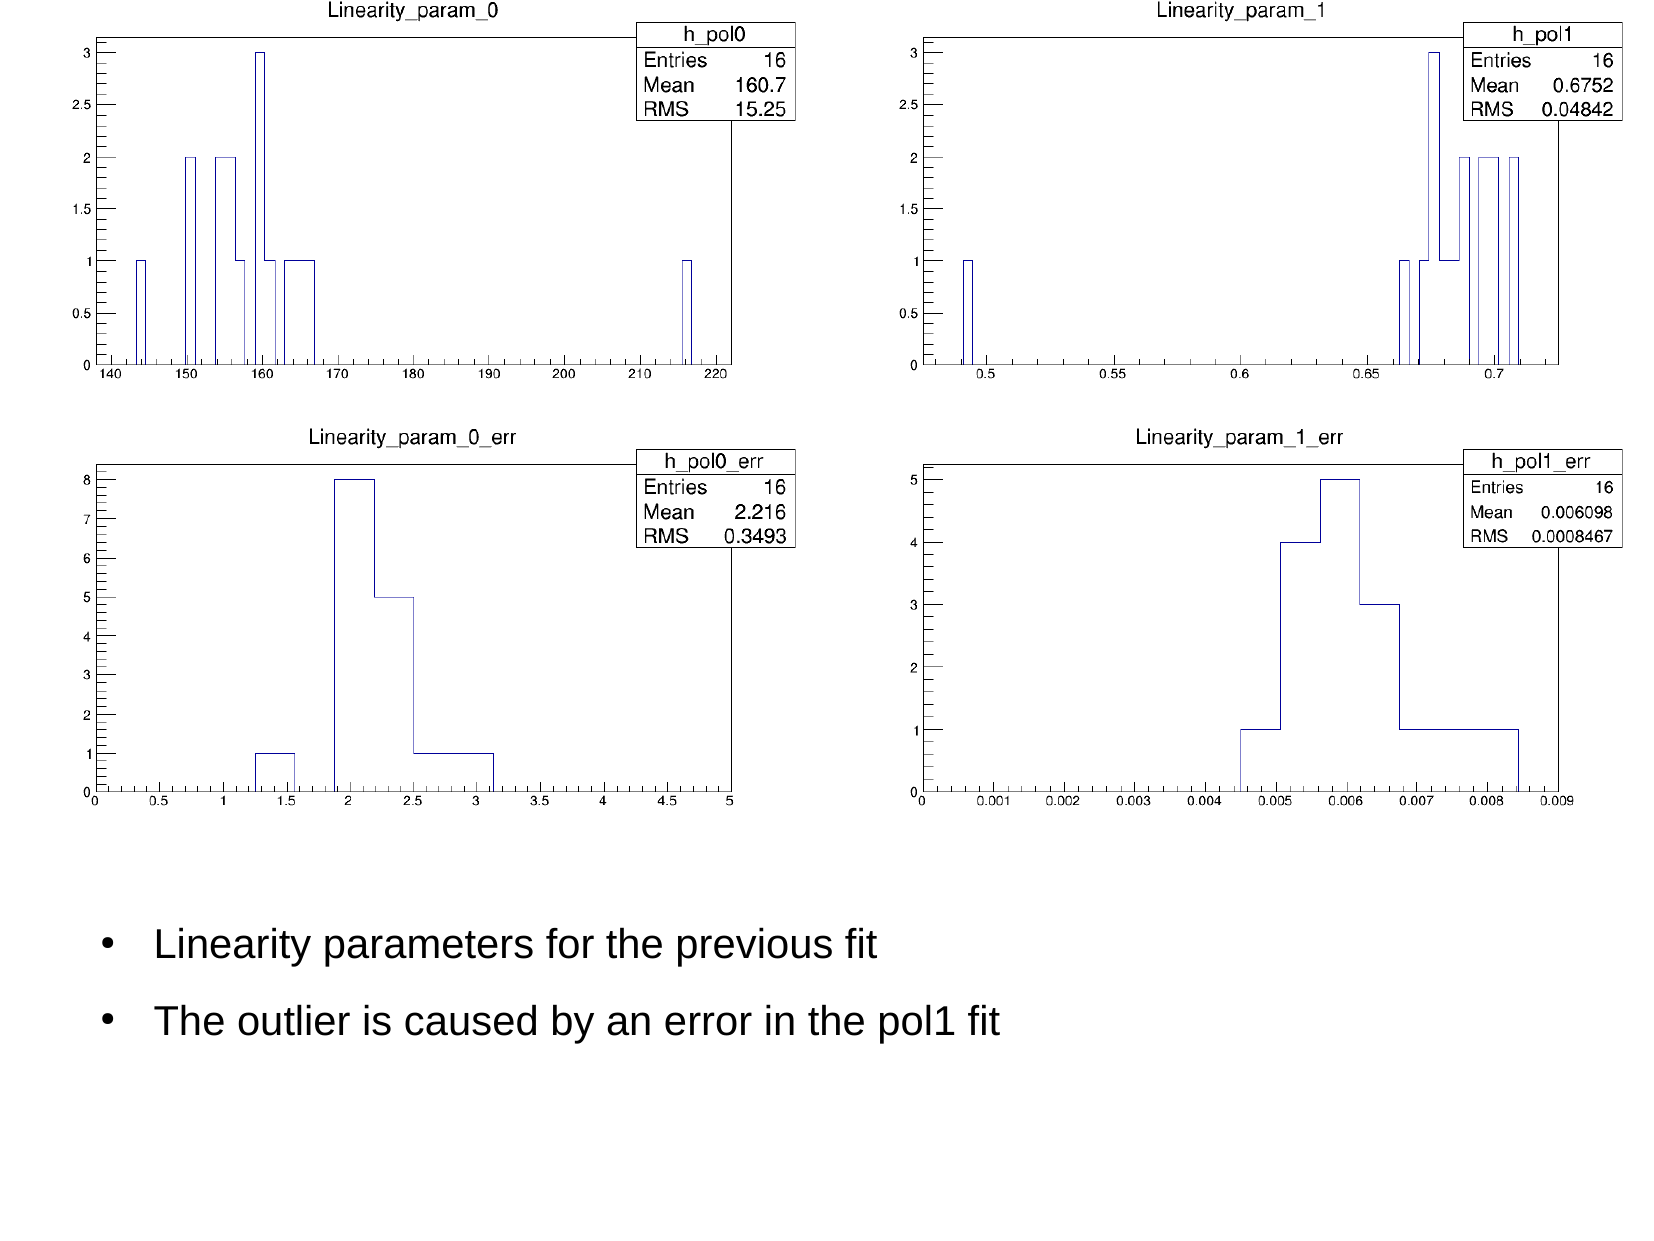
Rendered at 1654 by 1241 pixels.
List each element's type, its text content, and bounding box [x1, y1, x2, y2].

picture [0, 0, 1654, 842]
list Linearity parameters for the previous fit The outlier is caused by an error in the pol1 fit [82, 921, 1571, 1109]
